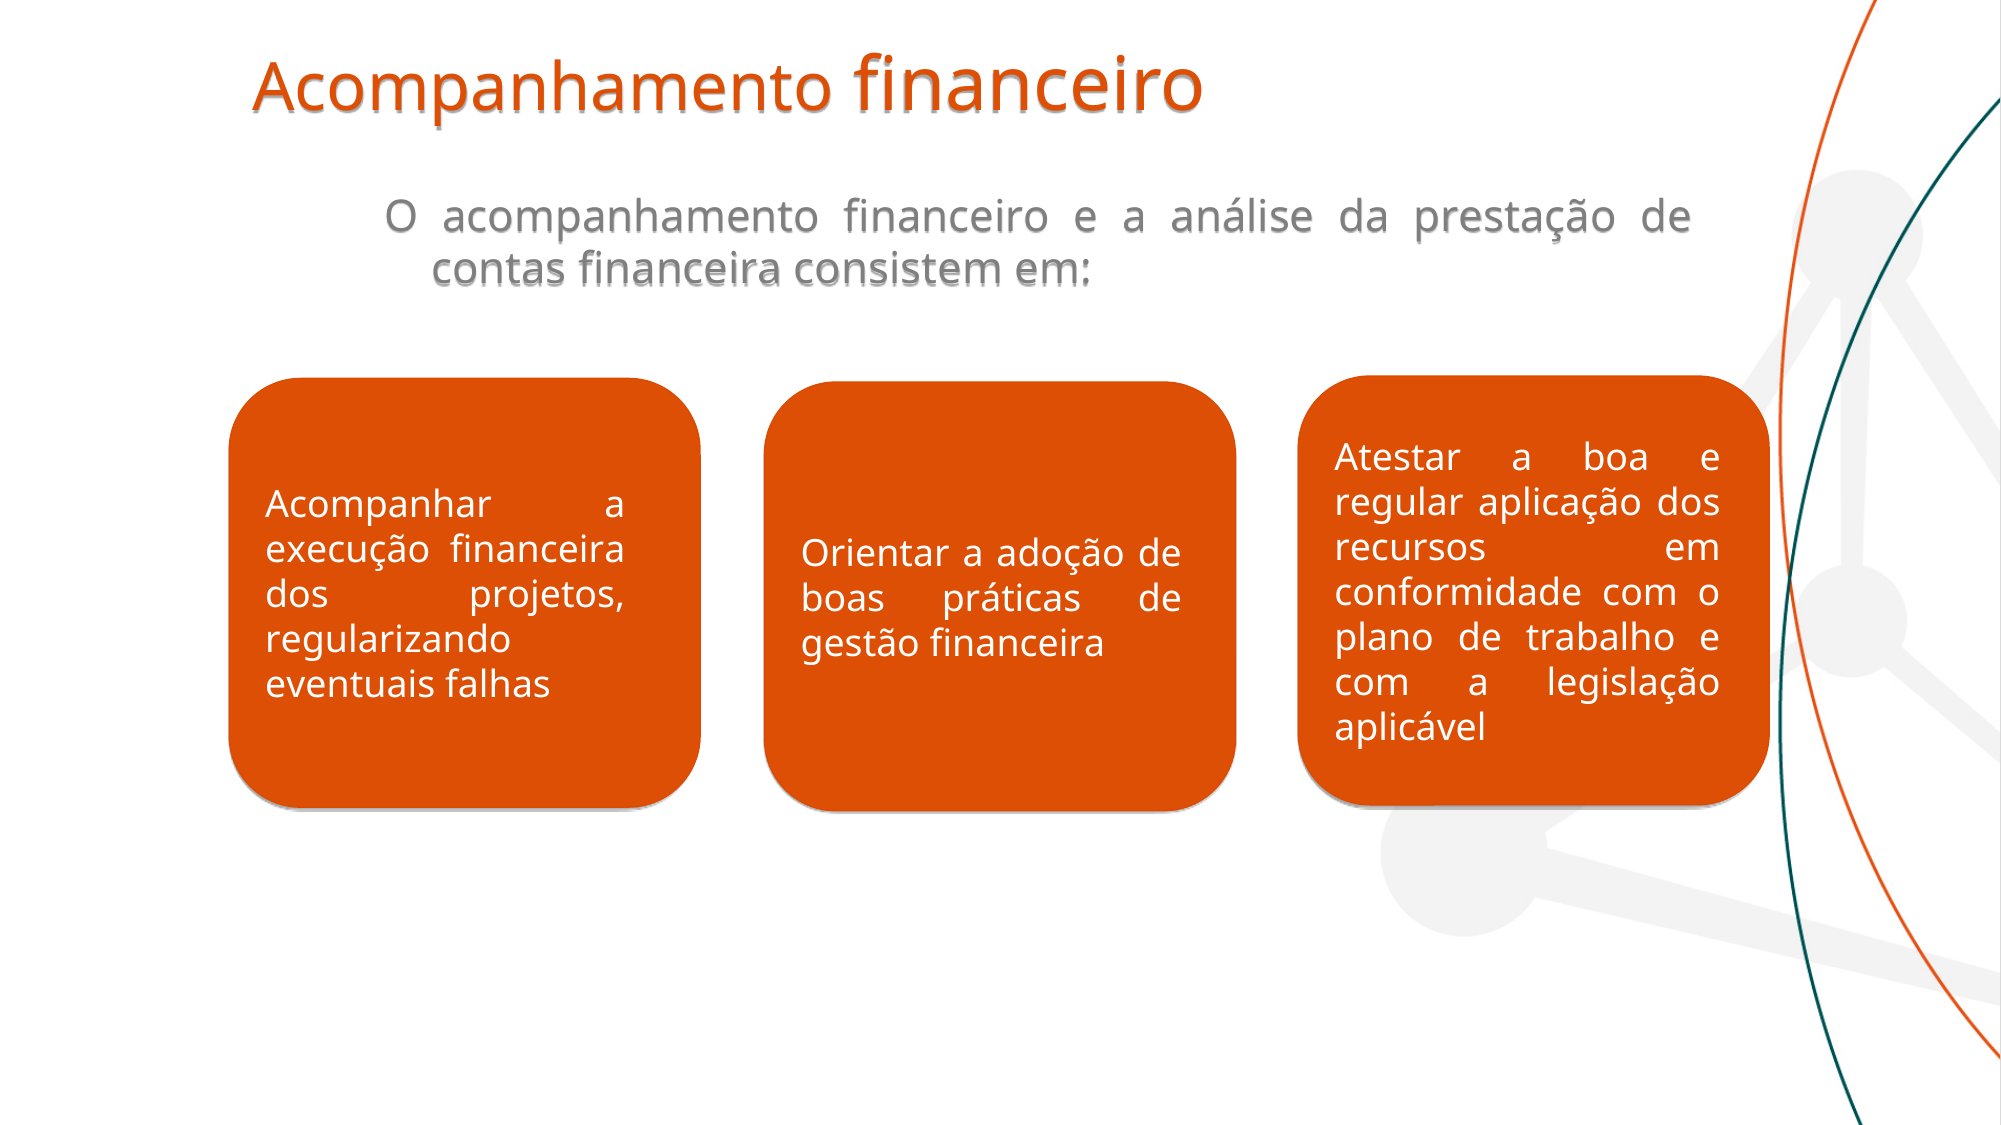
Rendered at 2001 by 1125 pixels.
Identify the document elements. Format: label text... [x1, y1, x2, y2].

text_box Atestar a boa e regular aplicação dos recursos em conformidade com o plano de trabalho e com a legislação aplicável [1298, 376, 1770, 805]
text_box Acompanhamento financeiro [237, 27, 1250, 138]
text_box O acompanhamento financeiro e a análise da prestação de contas financeira consistem em: [172, 180, 1709, 1043]
text_box Orientar a adoção de boas práticas de gestão financeira [764, 382, 1236, 811]
text_box Acompanhar a execução financeira dos projetos, regularizando eventuais falhas [229, 378, 701, 808]
